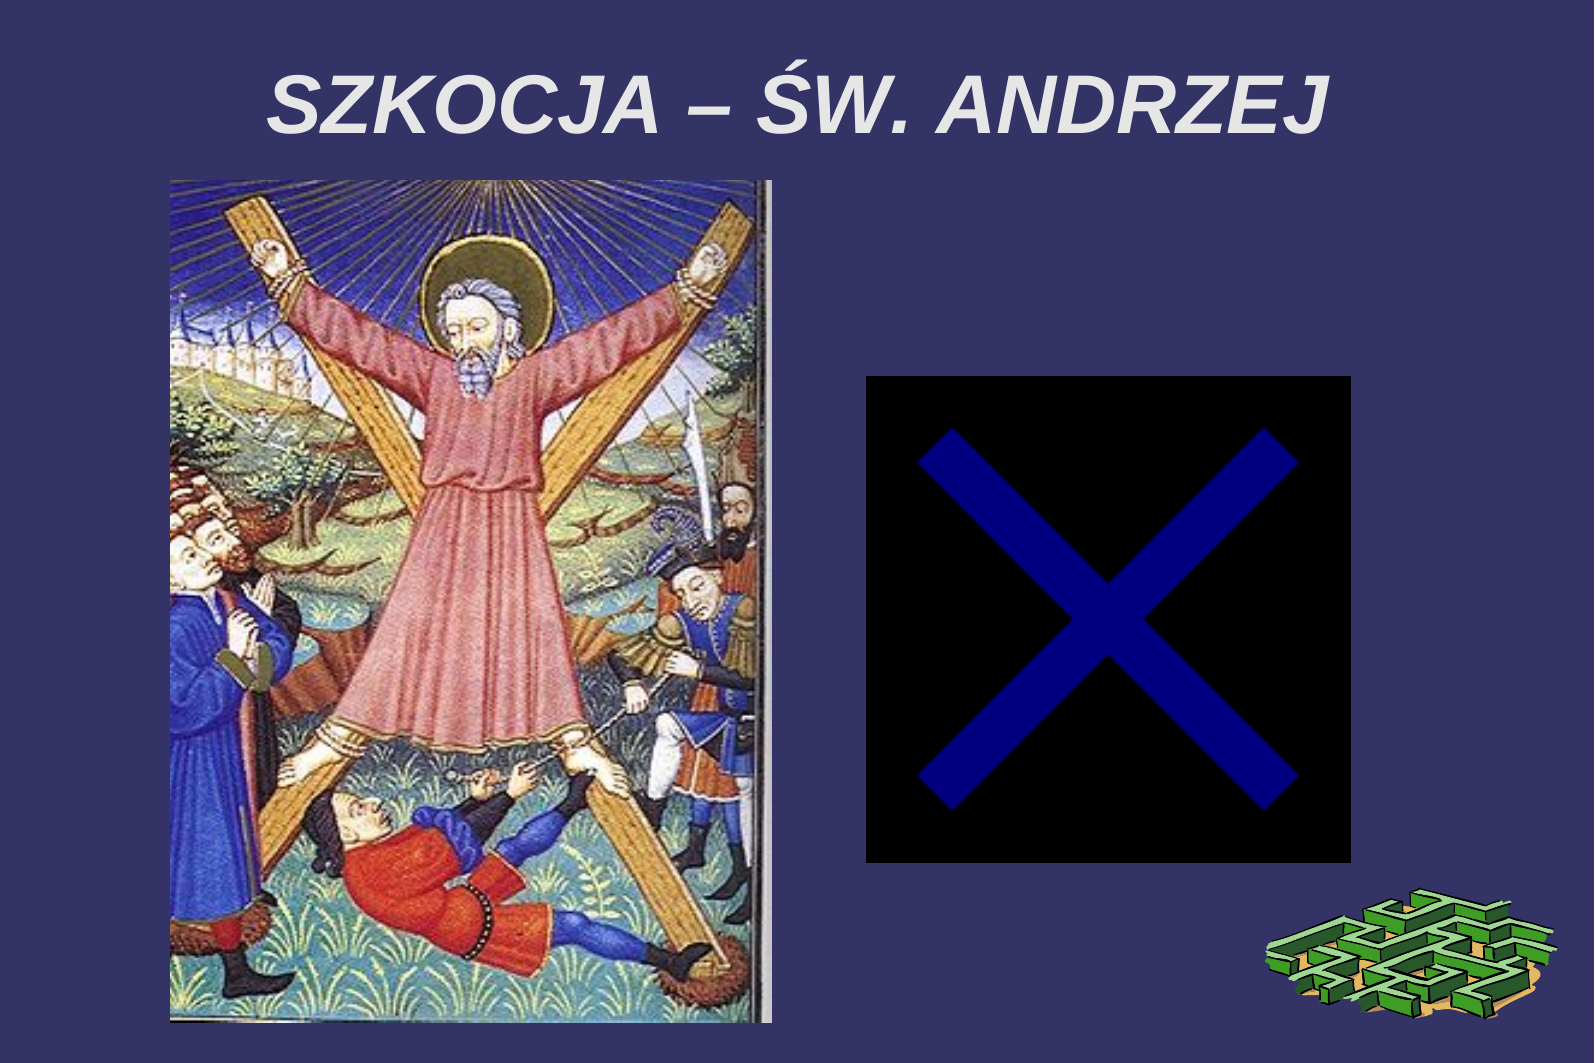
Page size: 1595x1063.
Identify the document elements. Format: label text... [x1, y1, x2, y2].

title SZKOCJA – ŚW. ANDRZEJ [117, 16, 1479, 194]
picture [866, 376, 1351, 863]
picture [170, 180, 772, 1023]
